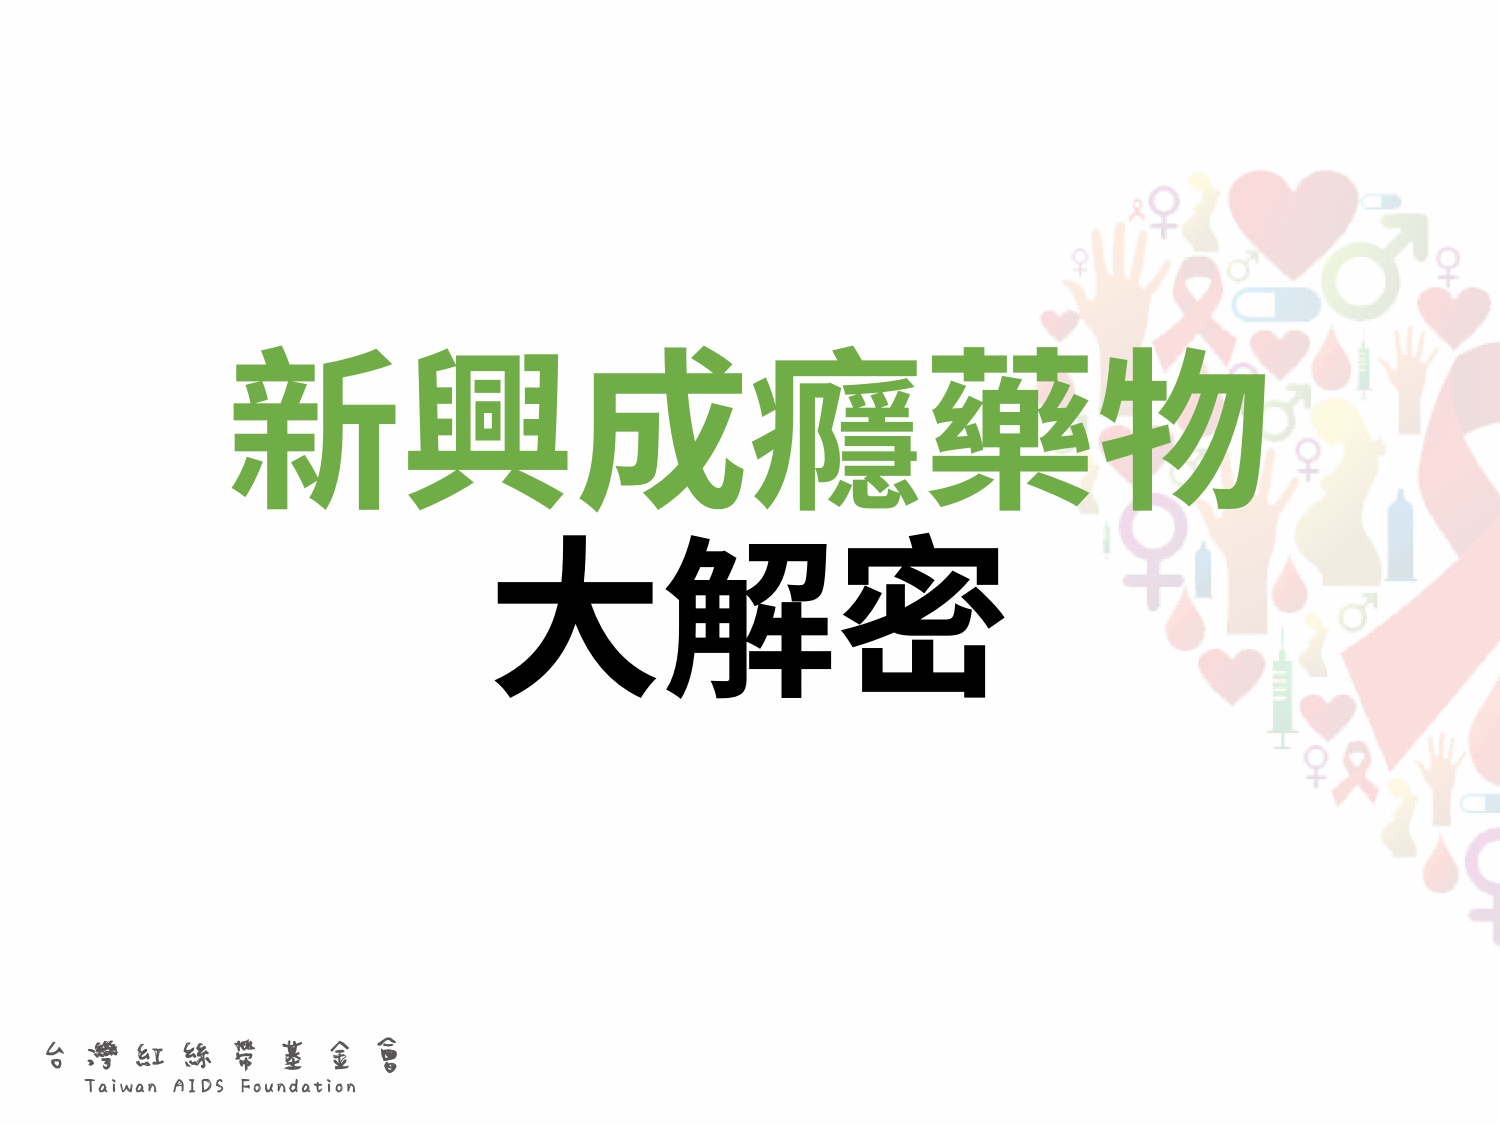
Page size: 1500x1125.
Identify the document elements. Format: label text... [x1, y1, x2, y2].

picture [0, 0, 1500, 1125]
title 新興成癮藥物 大解密 [112, 336, 1388, 729]
